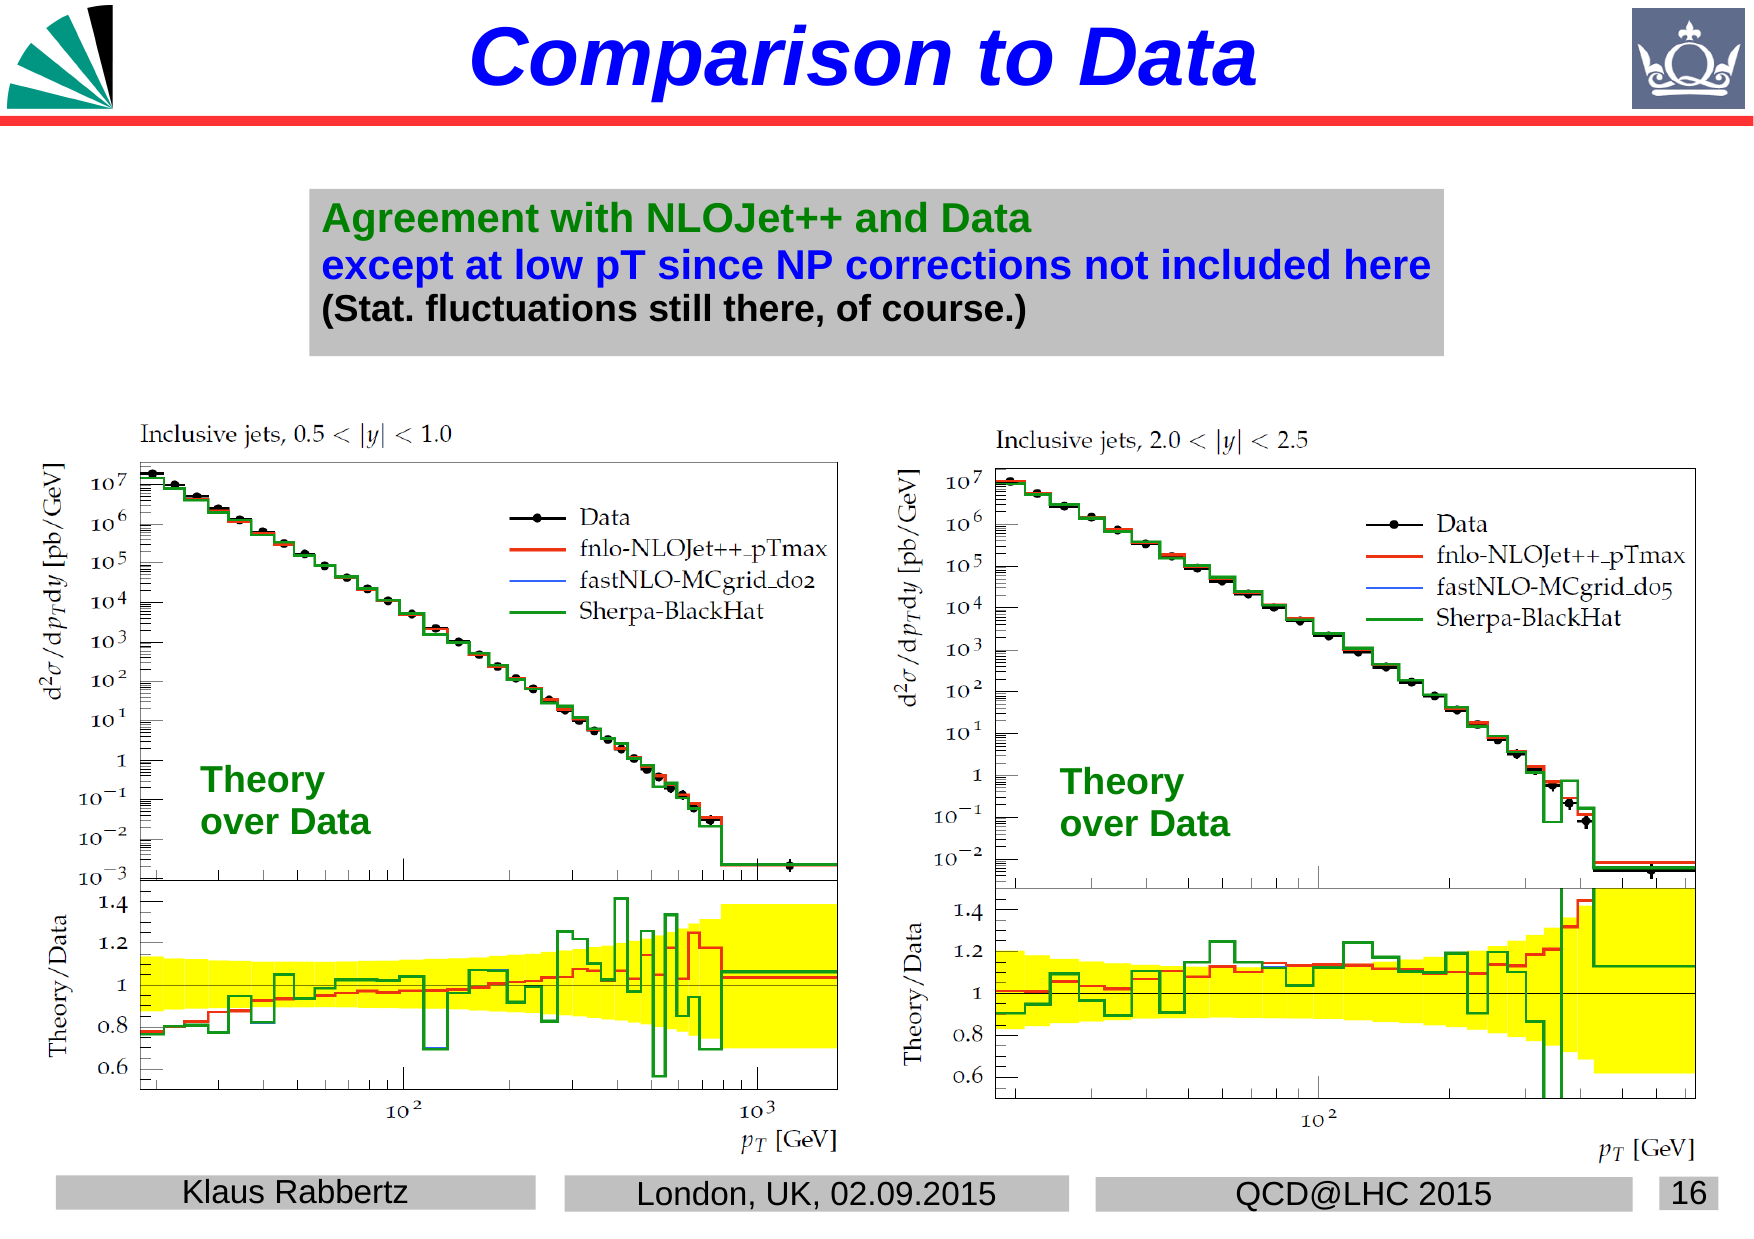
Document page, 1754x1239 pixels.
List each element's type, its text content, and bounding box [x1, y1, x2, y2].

text_box Agreement with NLOJet++ and Data except at low pT since NP corrections not included here (Stat. fluctuations still there, of course.) [309, 188, 1444, 357]
picture [1632, 8, 1745, 109]
title Comparison to Data [123, 0, 1606, 114]
picture [892, 419, 1721, 1167]
text_box Theory over Data [1047, 754, 1242, 851]
text_box Theory over Data [188, 752, 382, 849]
picture [7, 5, 113, 110]
picture [37, 413, 863, 1159]
